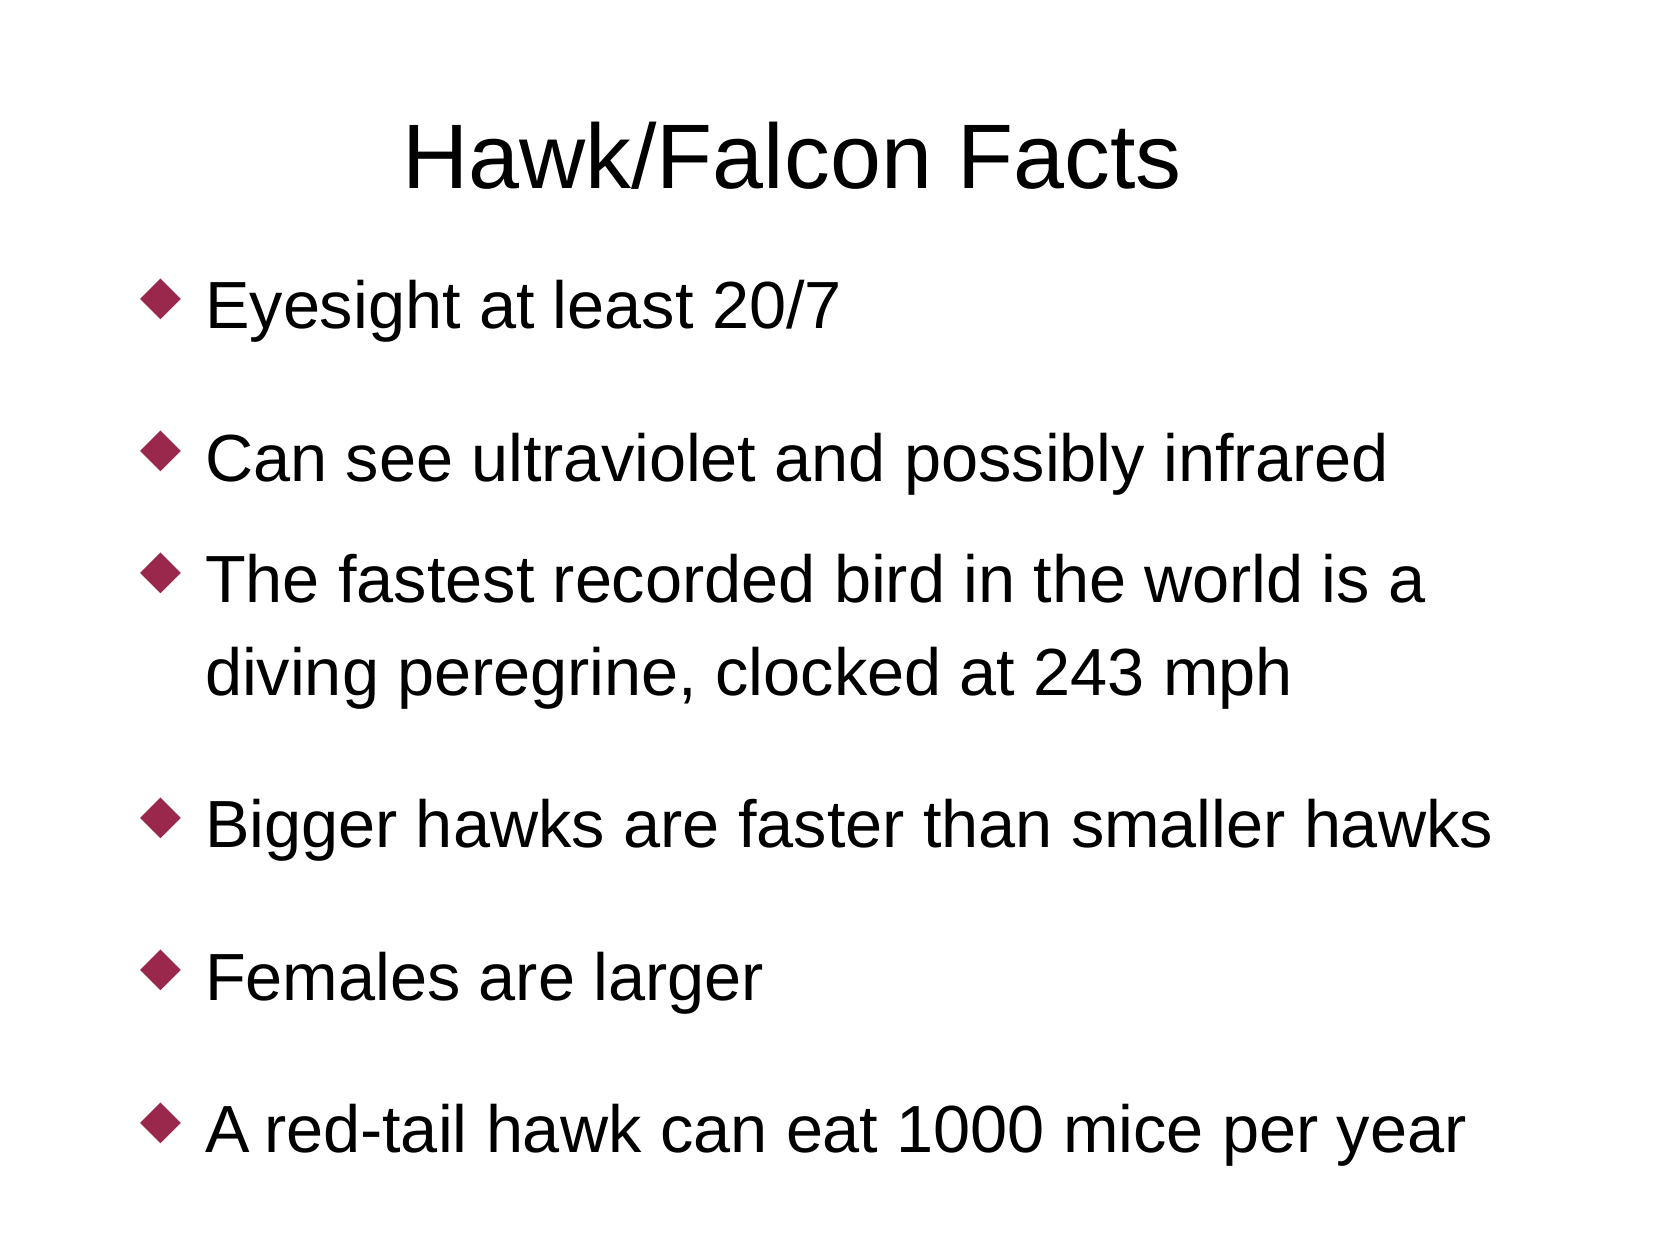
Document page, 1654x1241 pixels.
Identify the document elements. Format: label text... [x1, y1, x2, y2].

list Eyesight at least 20/7 Can see ultraviolet and possibly infrared The fastest recorded bird in the world is a diving peregrine, clocked at 243 mph Bigger hawks are faster than smaller hawks Females are larger A red-tail hawk can eat 1000 mice per year [126, 220, 1506, 1241]
title Hawk/Falcon Facts [87, 0, 1498, 209]
